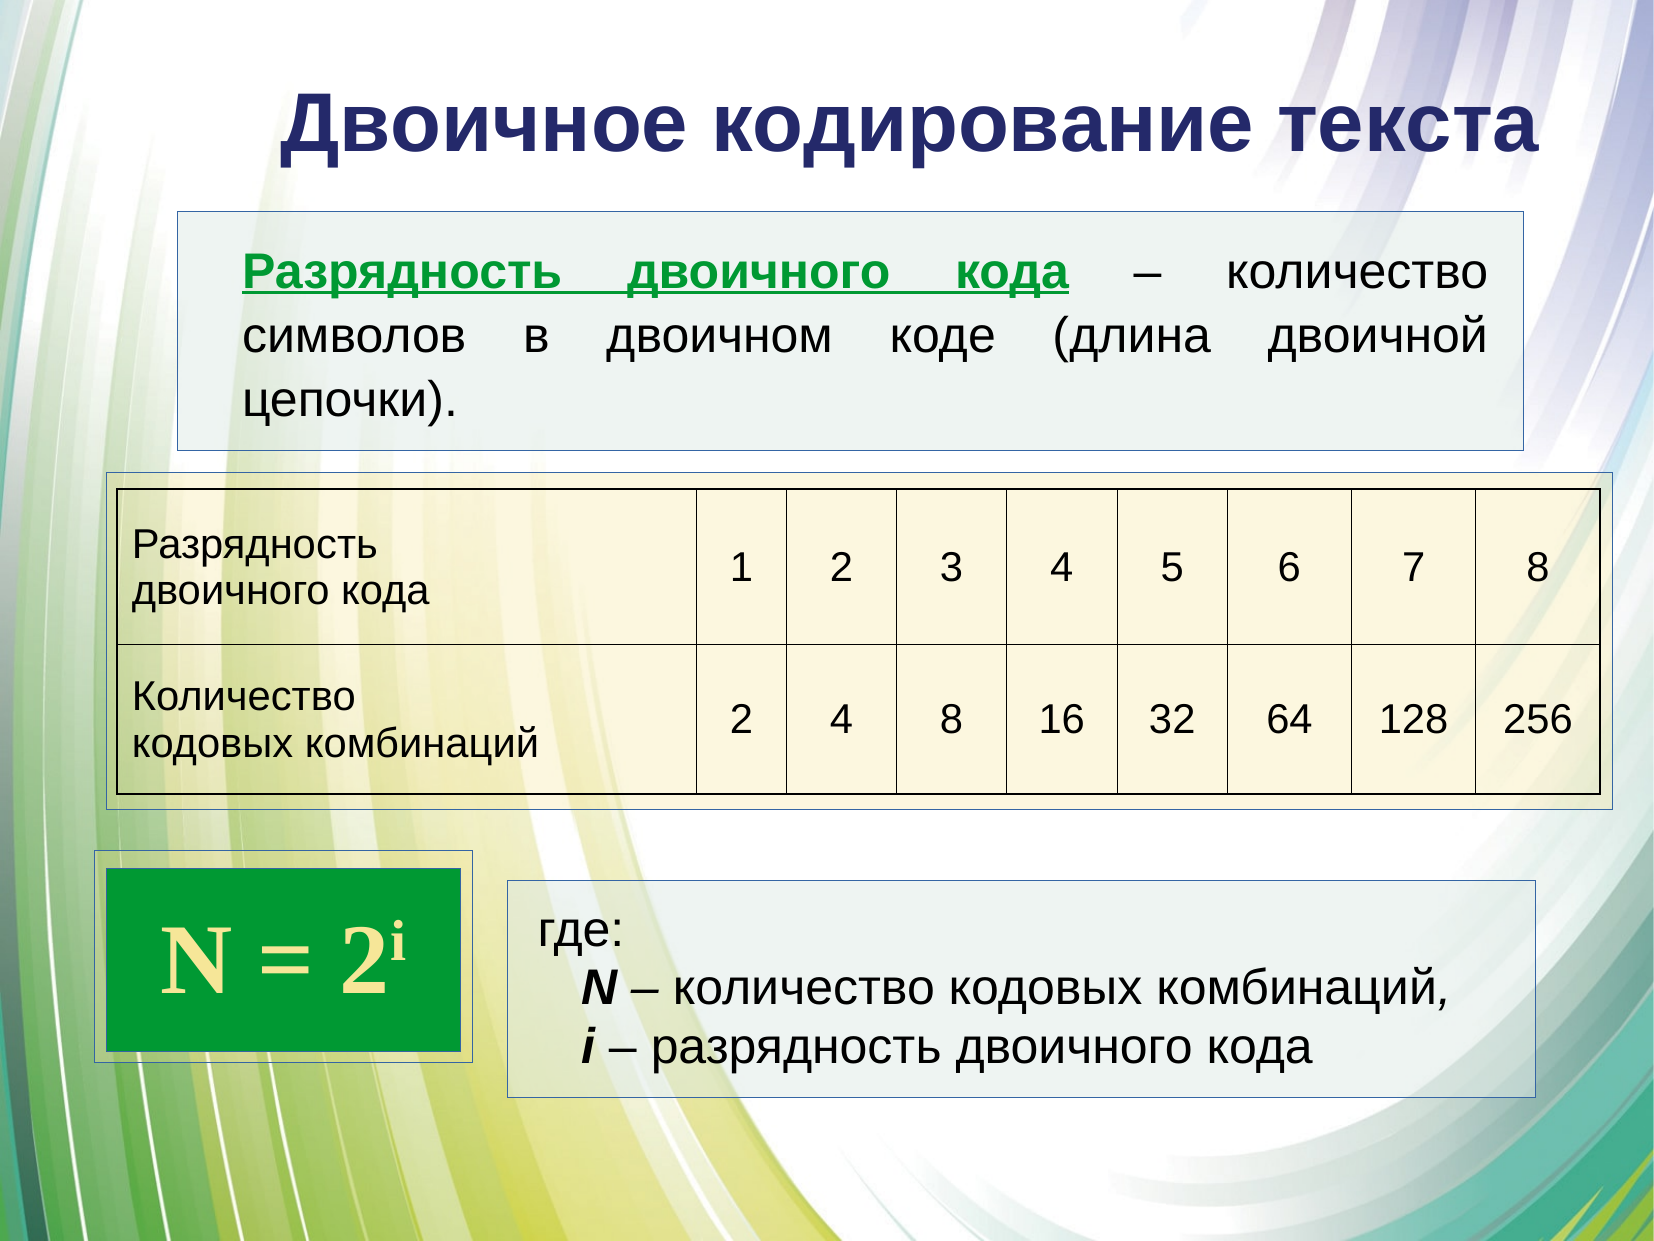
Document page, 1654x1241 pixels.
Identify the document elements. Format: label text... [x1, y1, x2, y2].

table_cell 64 [1228, 645, 1351, 793]
table_cell 128 [1352, 645, 1475, 793]
text_box Двоичное кодирование текста [265, 53, 1577, 184]
table_header 1 [697, 490, 786, 644]
table_cell 8 [897, 645, 1006, 793]
table_header 3 [897, 490, 1006, 644]
text_box N = 2i [106, 868, 461, 1052]
table_header 8 [1476, 490, 1599, 644]
picture [0, 0, 1654, 1241]
table_header 5 [1118, 490, 1227, 644]
table_header 2 [787, 490, 896, 644]
table_cell Количество кодовых комбинаций [118, 645, 696, 793]
table_cell 2 [697, 645, 786, 793]
table_cell 32 [1118, 645, 1227, 793]
text_box [106, 472, 1613, 810]
text_box Разрядность двоичного кода – количество символов в двоичном коде (длина двоичной цепочки). [177, 211, 1524, 451]
text_box где: N – количество кодовых комбинаций, i – разрядность двоичного кода [507, 880, 1536, 1098]
text_box [94, 850, 473, 1063]
table_header Разрядность двоичного кода [118, 490, 696, 644]
table_cell 4 [787, 645, 896, 793]
table_header 6 [1228, 490, 1351, 644]
table_header 7 [1352, 490, 1475, 644]
table_header 4 [1007, 490, 1117, 644]
table_cell 16 [1007, 645, 1117, 793]
table_cell 256 [1476, 645, 1599, 793]
